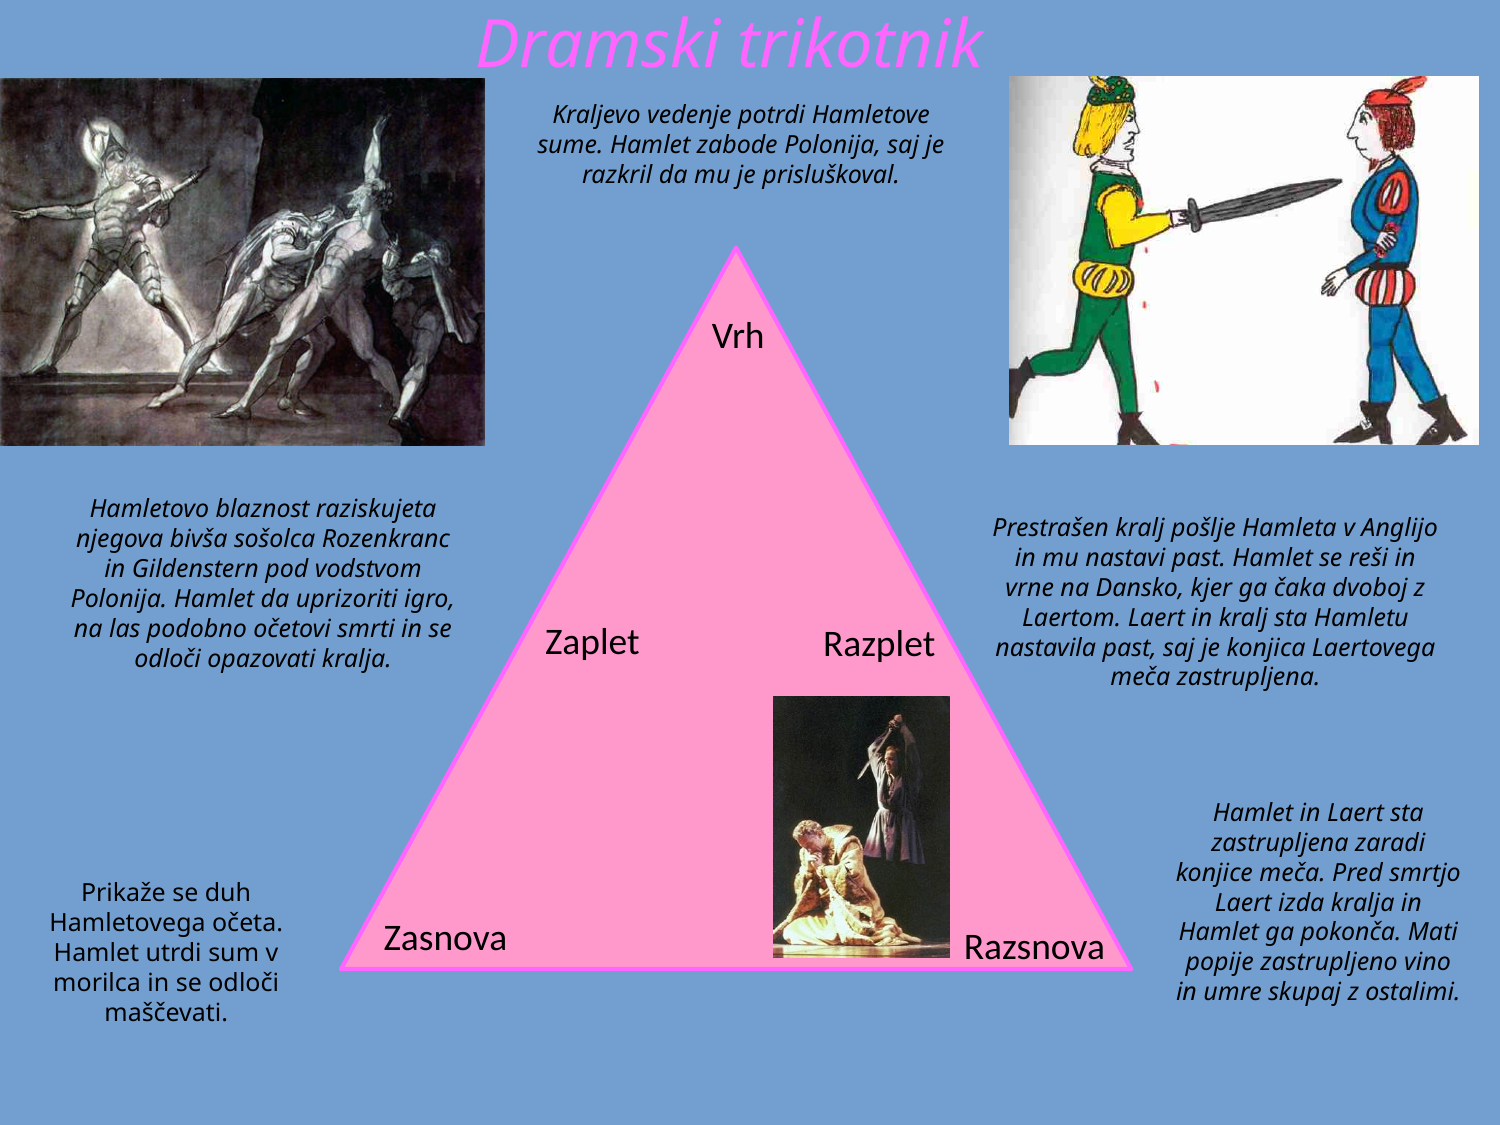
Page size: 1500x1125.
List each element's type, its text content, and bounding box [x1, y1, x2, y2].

text_box [705, 247, 767, 303]
text_box Kraljevo vedenje potrdi Hamletove sume. Hamlet zabode Polonija, saj je razkril da mu je prisluškoval. [521, 90, 962, 196]
text_box Razplet [808, 611, 965, 672]
text_box [340, 318, 1102, 970]
text_box Hamletovo blaznost raziskujeta njegova bivša sošolca Rozenkranc in Gildenstern pod vodstvom Polonija. Hamlet da uprizoriti igro, na las podobno očetovi smrti in se odloči opazovati kralja. [55, 485, 472, 681]
text_box Vrh [697, 303, 798, 364]
picture [773, 696, 950, 958]
text_box Razsnova [949, 914, 1159, 975]
text_box Zaplet [530, 609, 675, 670]
title Dramski trikotnik [83, 0, 1377, 82]
text_box Prikaže se duh Hamletovega očeta. Hamlet utrdi sum v morilca in se odloči maščevati. [0, 869, 333, 1035]
picture [0, 78, 485, 447]
text_box Hamlet in Laert sta zastrupljena zaradi konjice meča. Pred smrtjo Laert izda kralja in Hamlet ga pokonča. Mati popije zastrupljeno vino in umre skupaj z ostalimi. [1159, 788, 1479, 1014]
picture [1009, 76, 1479, 445]
text_box Zasnova [368, 905, 625, 966]
text_box Prestrašen kralj pošlje Hamleta v Anglijo in mu nastavi past. Hamlet se reši in vrne na Dansko, kjer ga čaka dvoboj z Laertom. Laert in kralj sta Hamletu nastavila past, saj je konjica Laertovega meča zastrupljena. [974, 503, 1457, 699]
